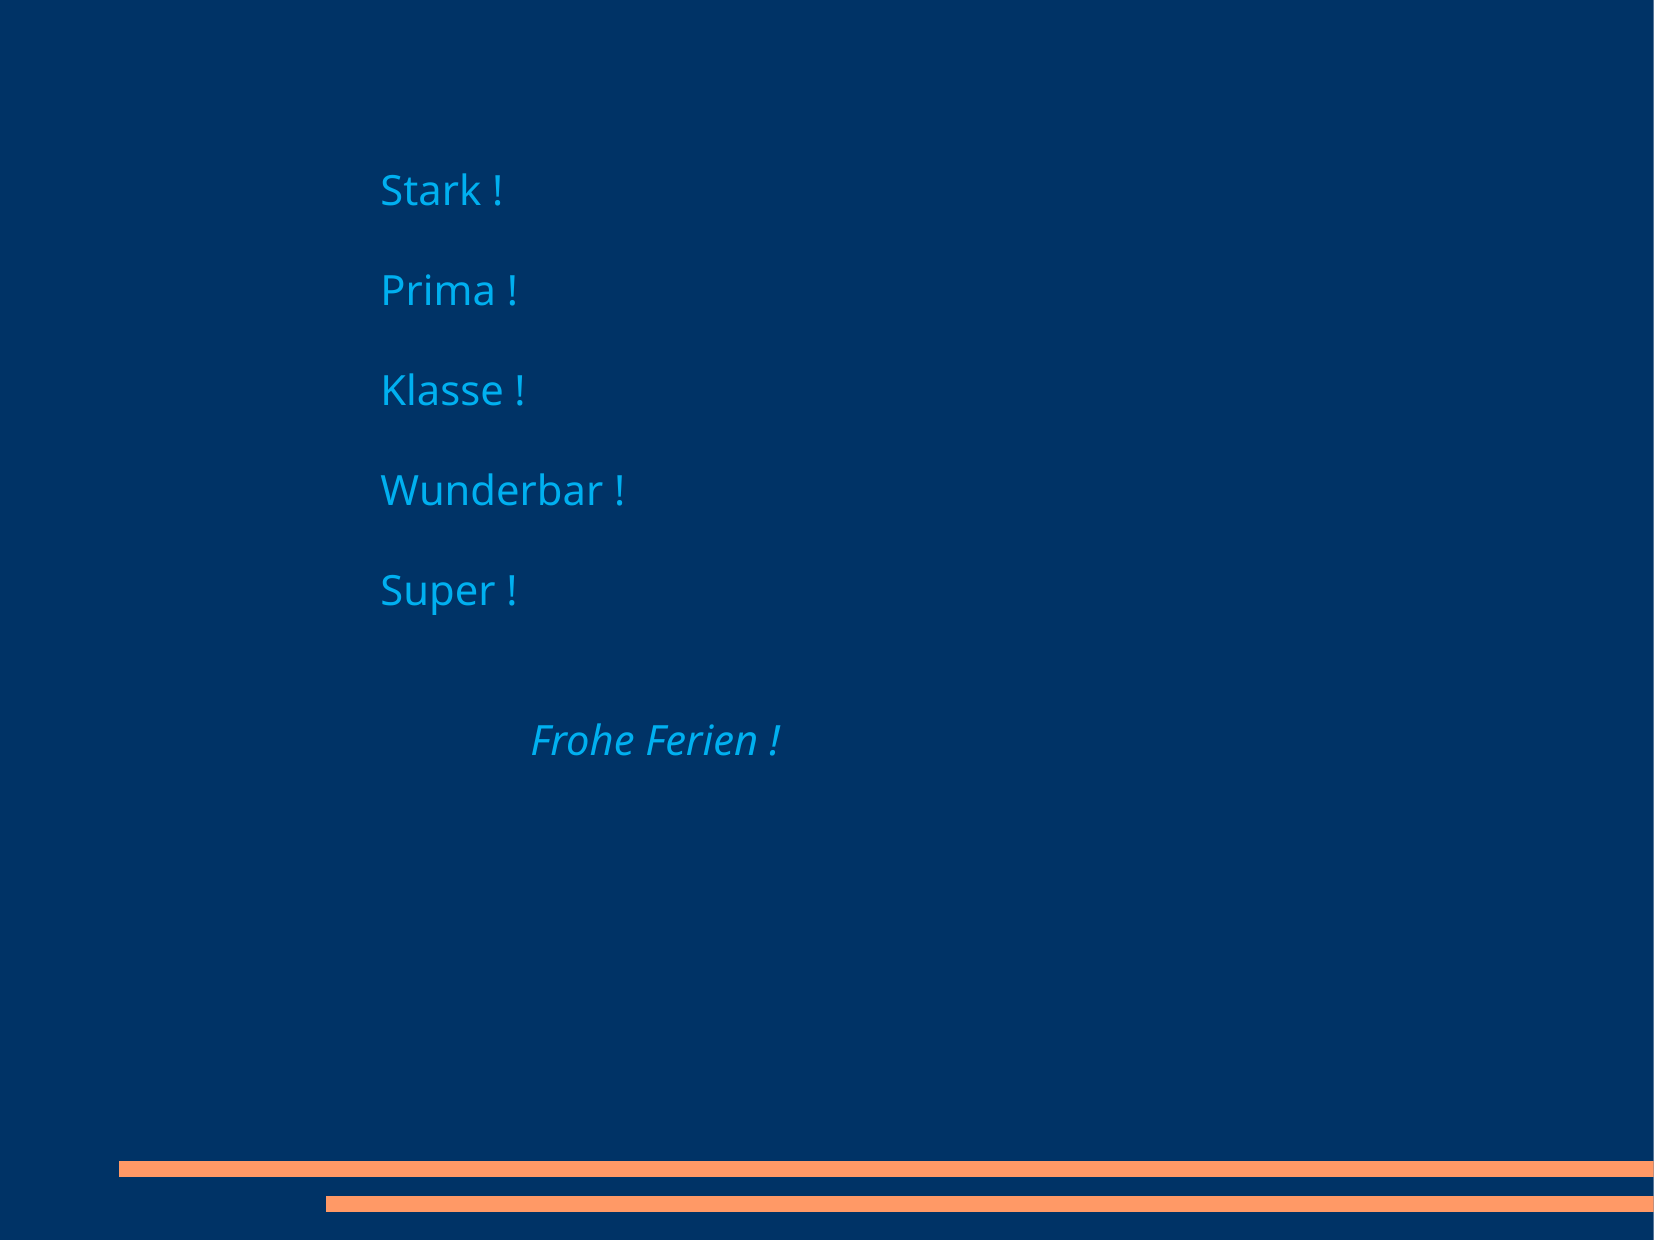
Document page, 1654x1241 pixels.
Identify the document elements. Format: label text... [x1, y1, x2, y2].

text_box Stark ! Prima ! Klasse ! Wunderbar ! Super ! Frohe Ferien ! [365, 156, 1108, 778]
